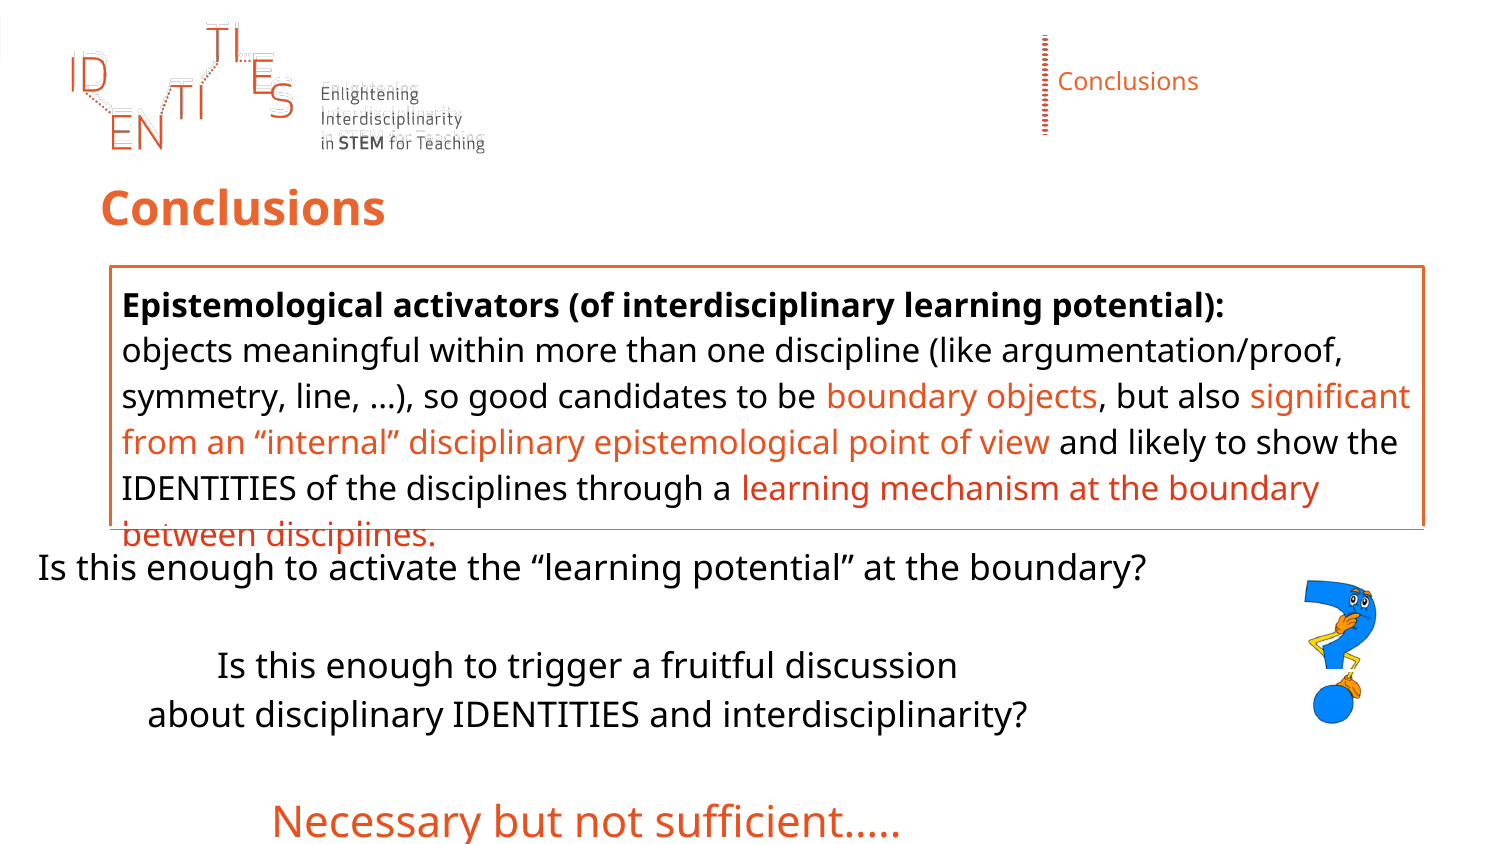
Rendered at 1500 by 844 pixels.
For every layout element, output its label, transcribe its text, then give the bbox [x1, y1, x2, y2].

text_box Is this enough to activate the “learning potential” at the boundary? Is this enough to trigger a fruitful discussion about disciplinary IDENTITIES and interdisciplinarity? Necessary but not sufficient….. [26, 527, 1500, 671]
text_box Conclusions [1046, 60, 1444, 109]
text_box Conclusions [89, 172, 1411, 264]
picture [1042, 35, 1051, 135]
picture [1291, 672, 1381, 730]
text_box Epistemological activators (of interdisciplinary learning potential): objects meaningful within more than one discipline (like argumentation/proof, symmetry, line, …), so good candidates to be boundary objects, but also significant from an “internal” disciplinary epistemological point of view and likely to show the IDENTITIES of the disciplines through a learning mechanism at the boundary between disciplines. [110, 266, 1424, 526]
picture [71, 18, 485, 157]
